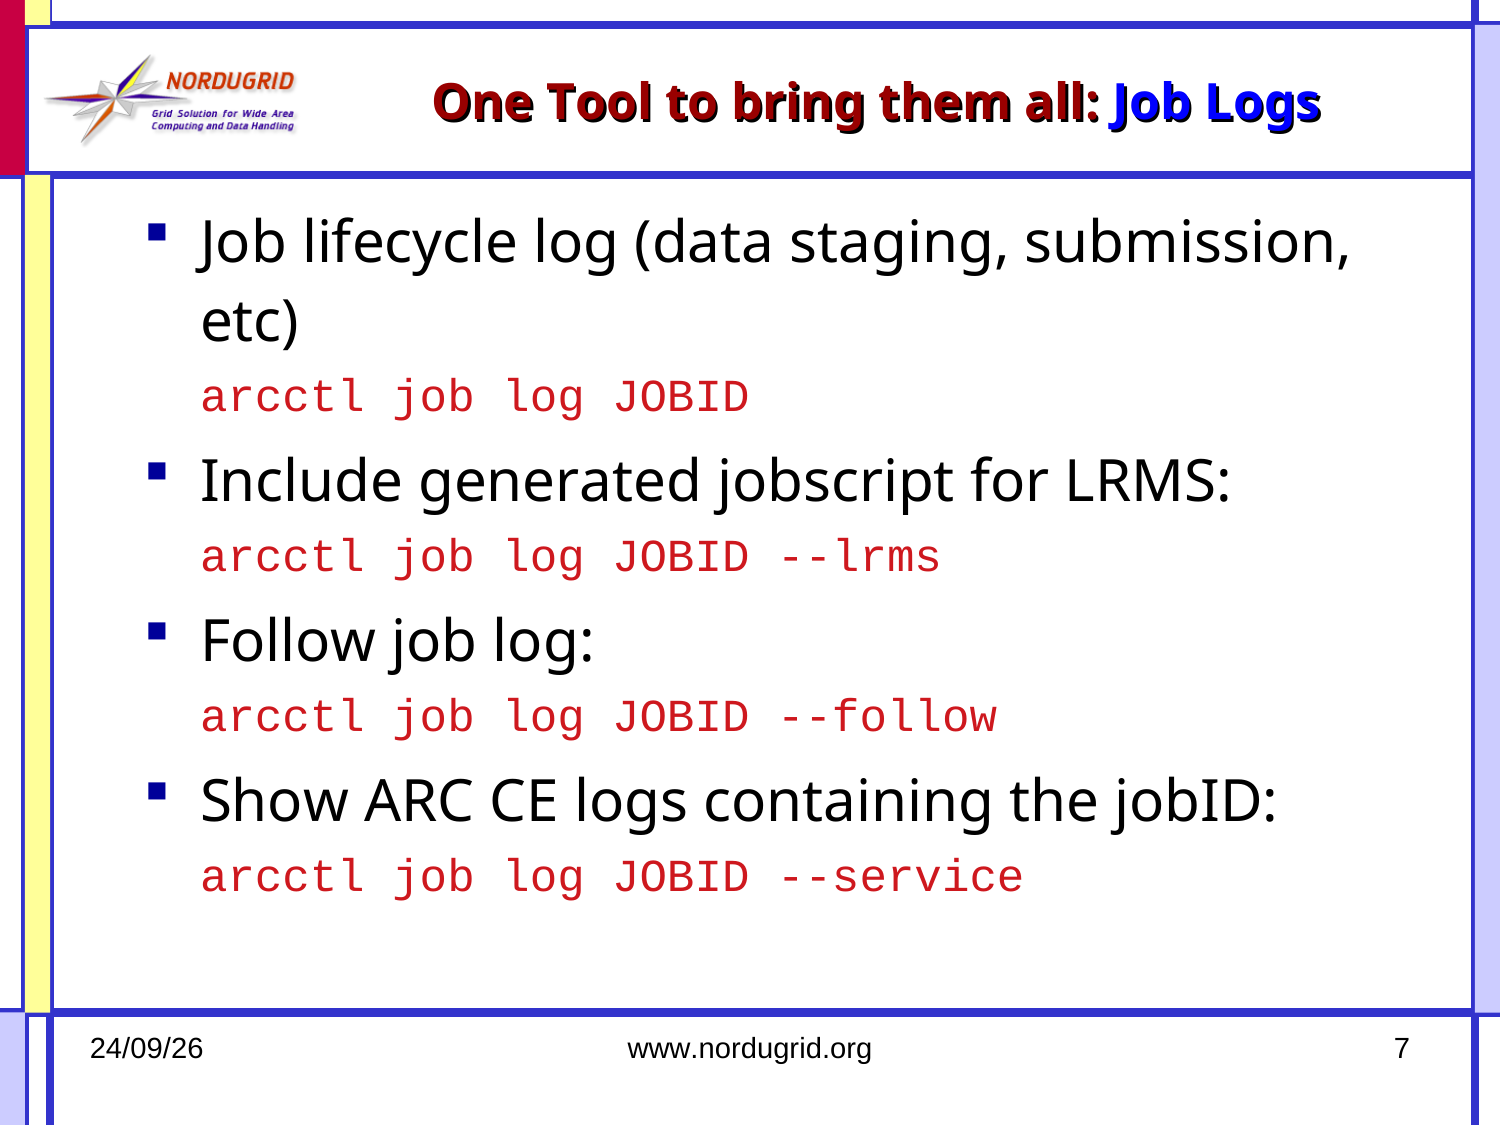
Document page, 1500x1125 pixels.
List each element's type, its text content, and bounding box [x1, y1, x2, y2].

title One Tool to bring them all: Job Logs [324, 17, 1428, 183]
picture [40, 49, 301, 148]
list Job lifecycle log (data staging, submission, etc) arcctl job log JOBID Include generated jobscript for LRMS: arcctl job log JOBID --lrms Follow job log: arcctl job log JOBID --follow Show ARC CE logs containing the jobID: arcctl job log JOBID --service [87, 200, 1426, 853]
